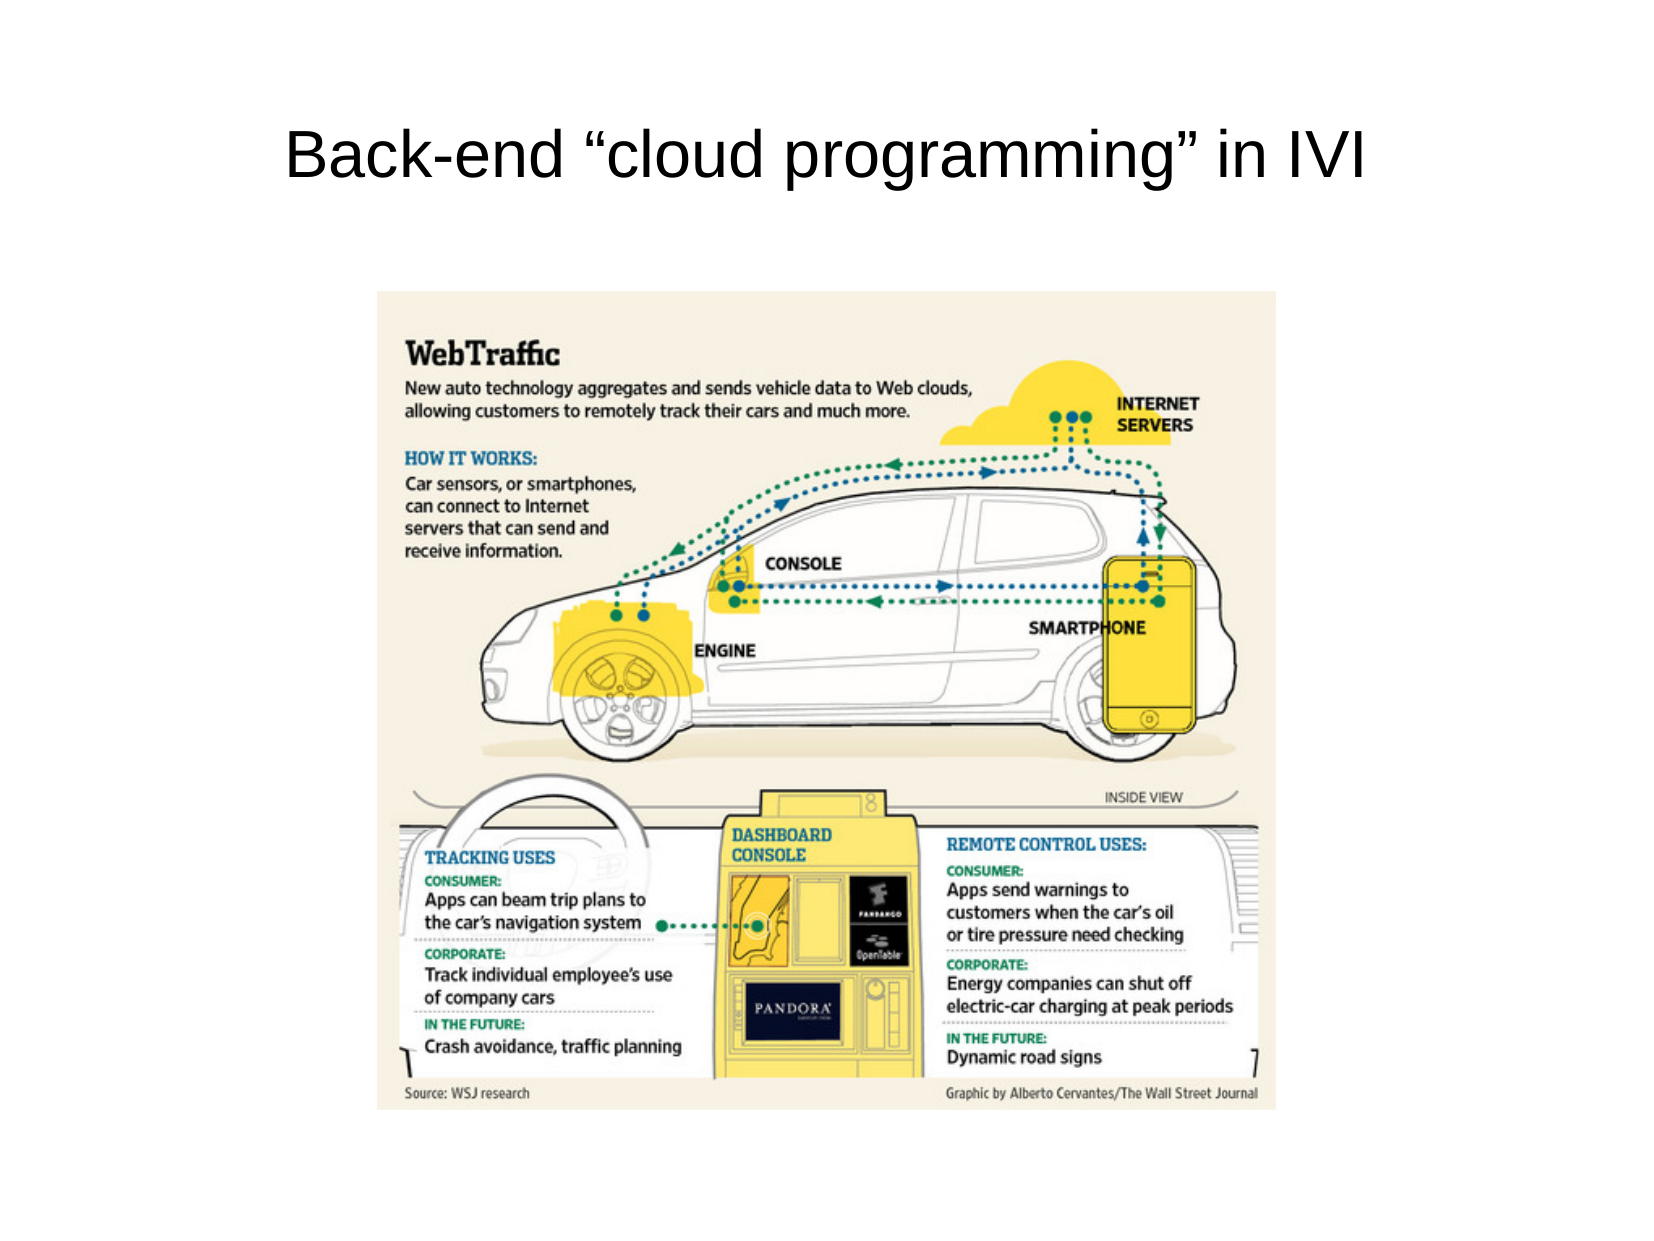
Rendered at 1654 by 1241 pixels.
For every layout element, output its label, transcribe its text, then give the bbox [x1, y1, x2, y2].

picture [377, 291, 1276, 1110]
title Back-end “cloud programming” in IVI [82, 50, 1571, 258]
